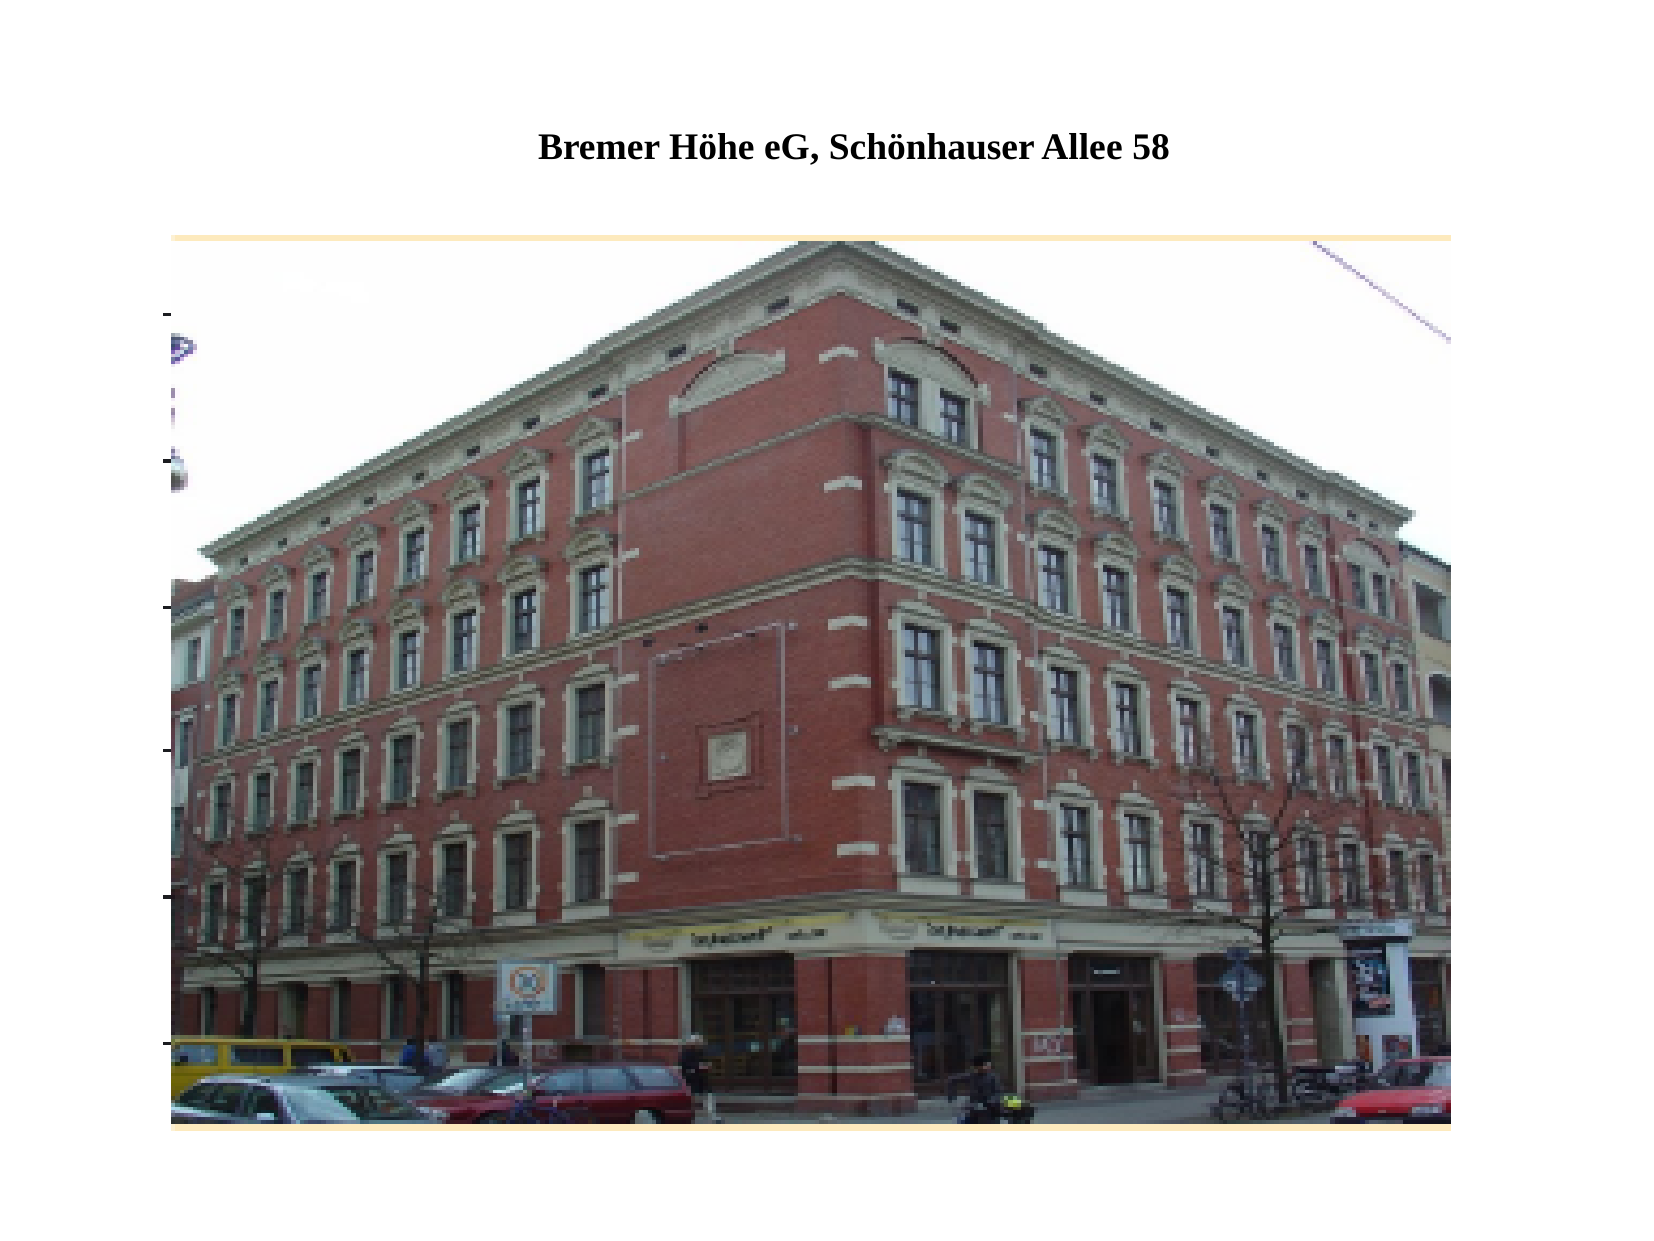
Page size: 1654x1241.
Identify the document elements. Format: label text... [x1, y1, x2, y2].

picture [163, 235, 1451, 1131]
text_box Bremer Höhe eG, Schönhauser Allee 58 [523, 119, 1186, 176]
